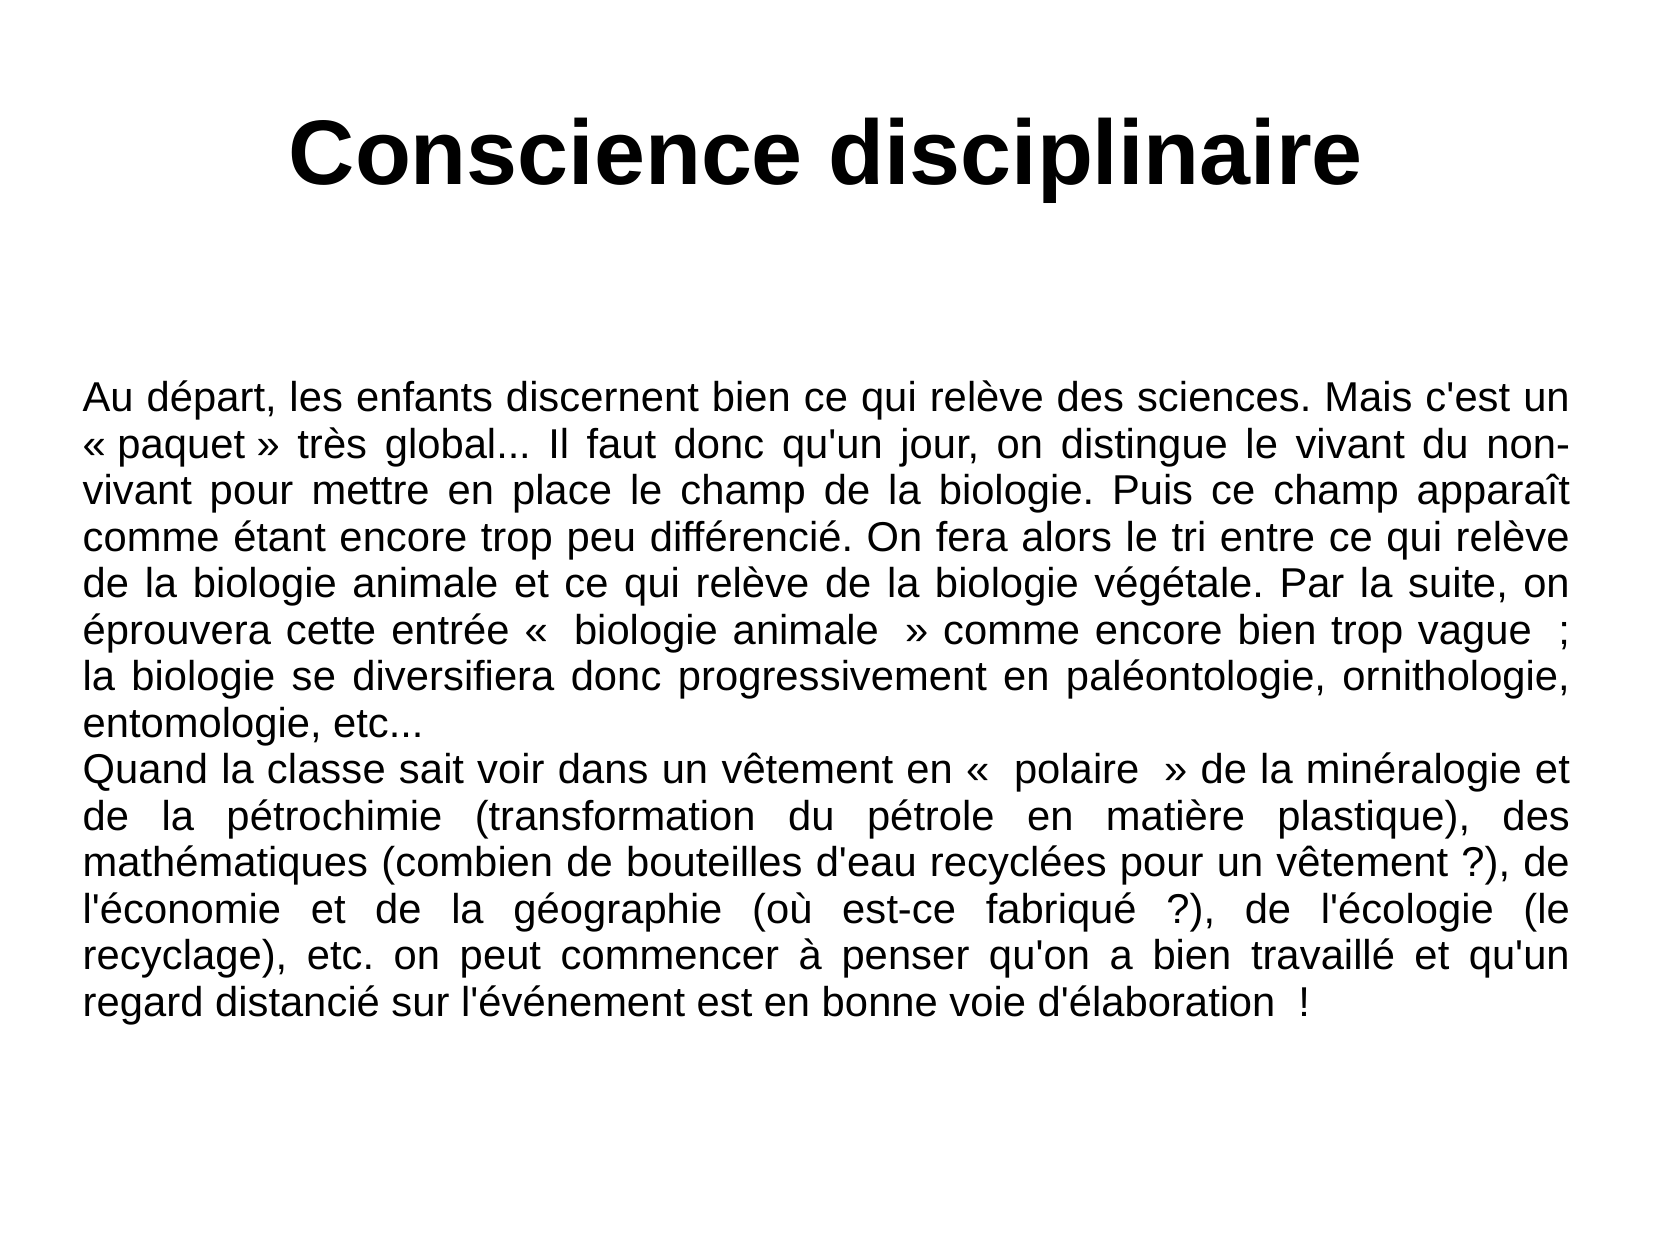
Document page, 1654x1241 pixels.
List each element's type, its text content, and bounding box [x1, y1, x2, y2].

subtitle Au départ, les enfants discernent bien ce qui relève des sciences. Mais c'est un « paquet » très global... Il faut donc qu'un jour, on distingue le vivant du non-vivant pour mettre en place le champ de la biologie. Puis ce champ apparaît comme étant encore trop peu différencié. On fera alors le tri entre ce qui relève de la biologie animale et ce qui relève de la biologie végétale. Par la suite, on éprouvera cette entrée « biologie animale » comme encore bien trop vague ; la biologie se diversifiera donc progressivement en paléontologie, ornithologie, entomologie, etc... Quand la classe sait voir dans un vêtement en « polaire » de la minéralogie et de la pétrochimie (transformation du pétrole en matière plastique), des mathématiques (combien de bouteilles d'eau recyclées pour un vêtement ?), de l'économie et de la géographie (où est-ce fabriqué ?), de l'écologie (le recyclage), etc. on peut commencer à penser qu'on a bien travaillé et qu'un regard distancié sur l'événement est en bonne voie d'élaboration ! [82, 290, 1571, 1109]
title Conscience disciplinaire [82, 49, 1571, 257]
